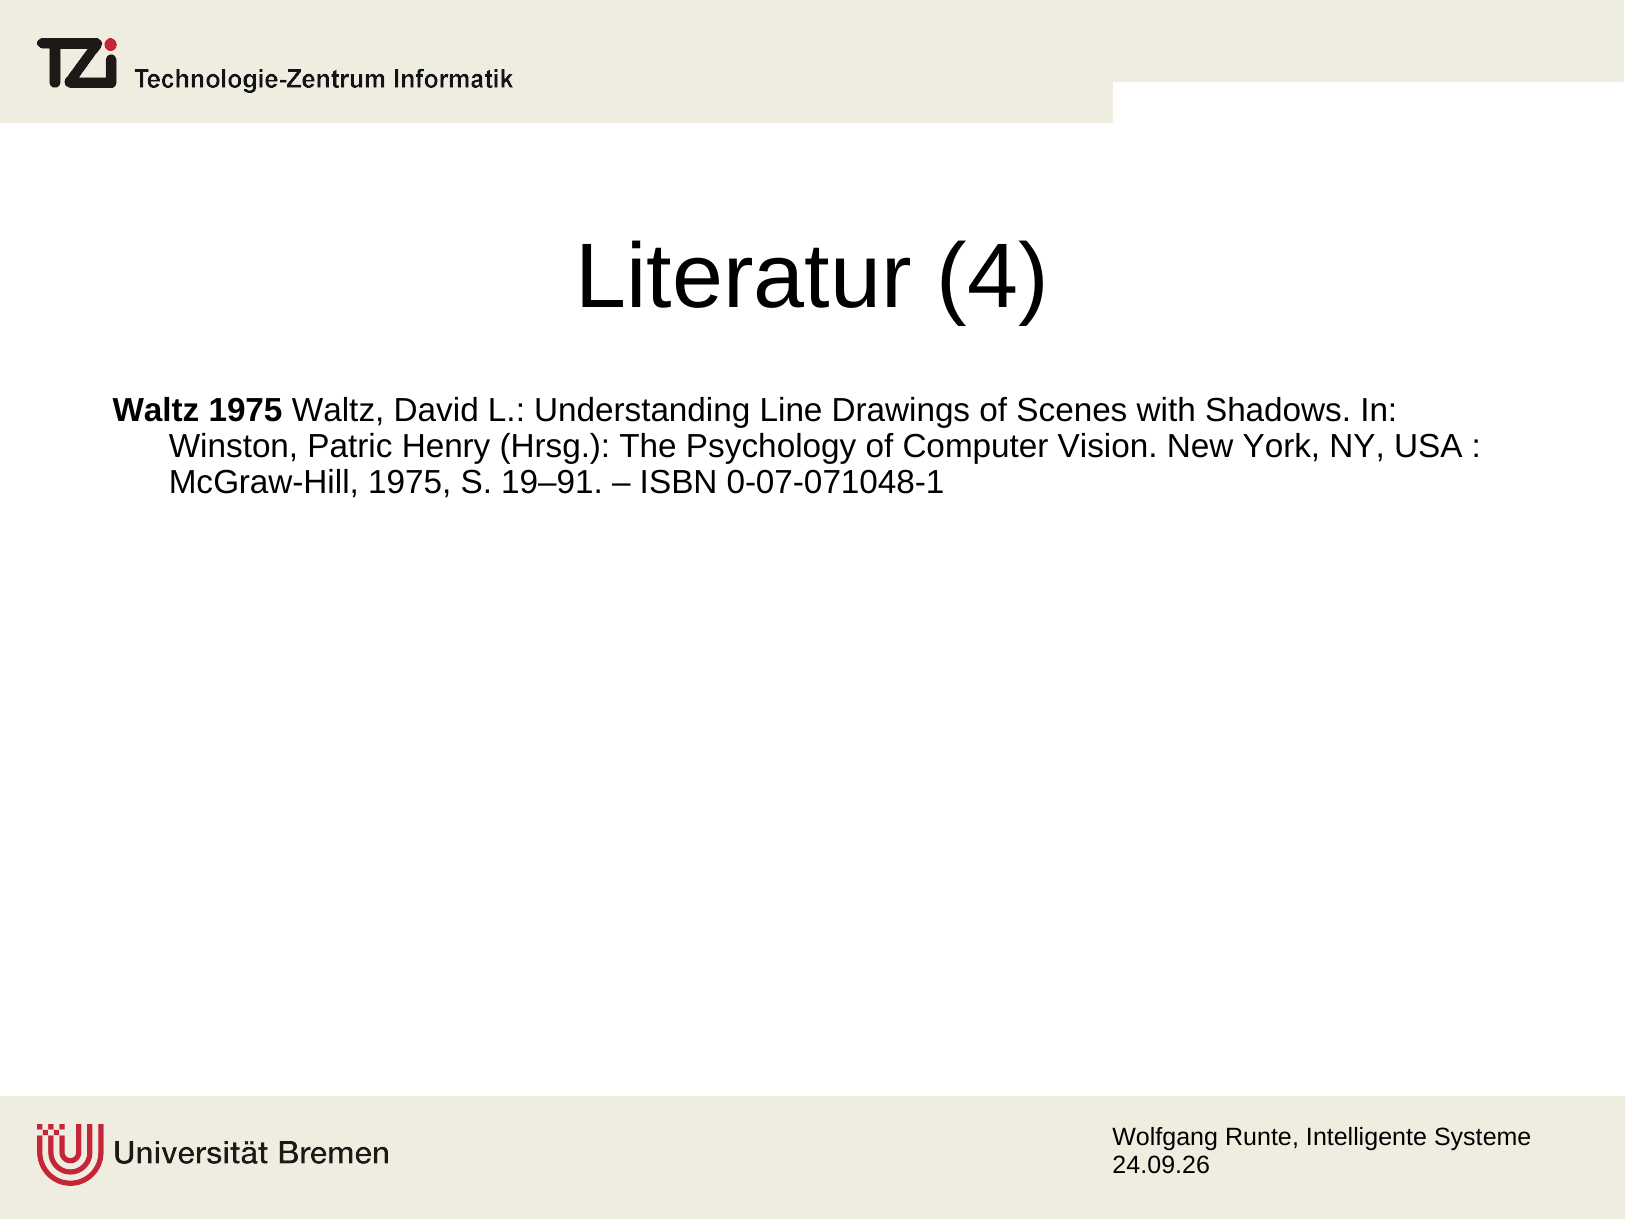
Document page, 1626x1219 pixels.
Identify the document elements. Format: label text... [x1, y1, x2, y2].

title Literatur (4) [112, 162, 1513, 392]
list Waltz 1975 Waltz, David L.: Understanding Line Drawings of Scenes with Shadows. In: Winston, Patric Henry (Hrsg.): The Psychology of Computer Vision. New York, NY, USA : McGraw-Hill, 1975, S. 19–91. – ISBN 0-07-071048-1 [112, 392, 1513, 1119]
picture [37, 38, 513, 93]
picture [37, 1124, 388, 1186]
